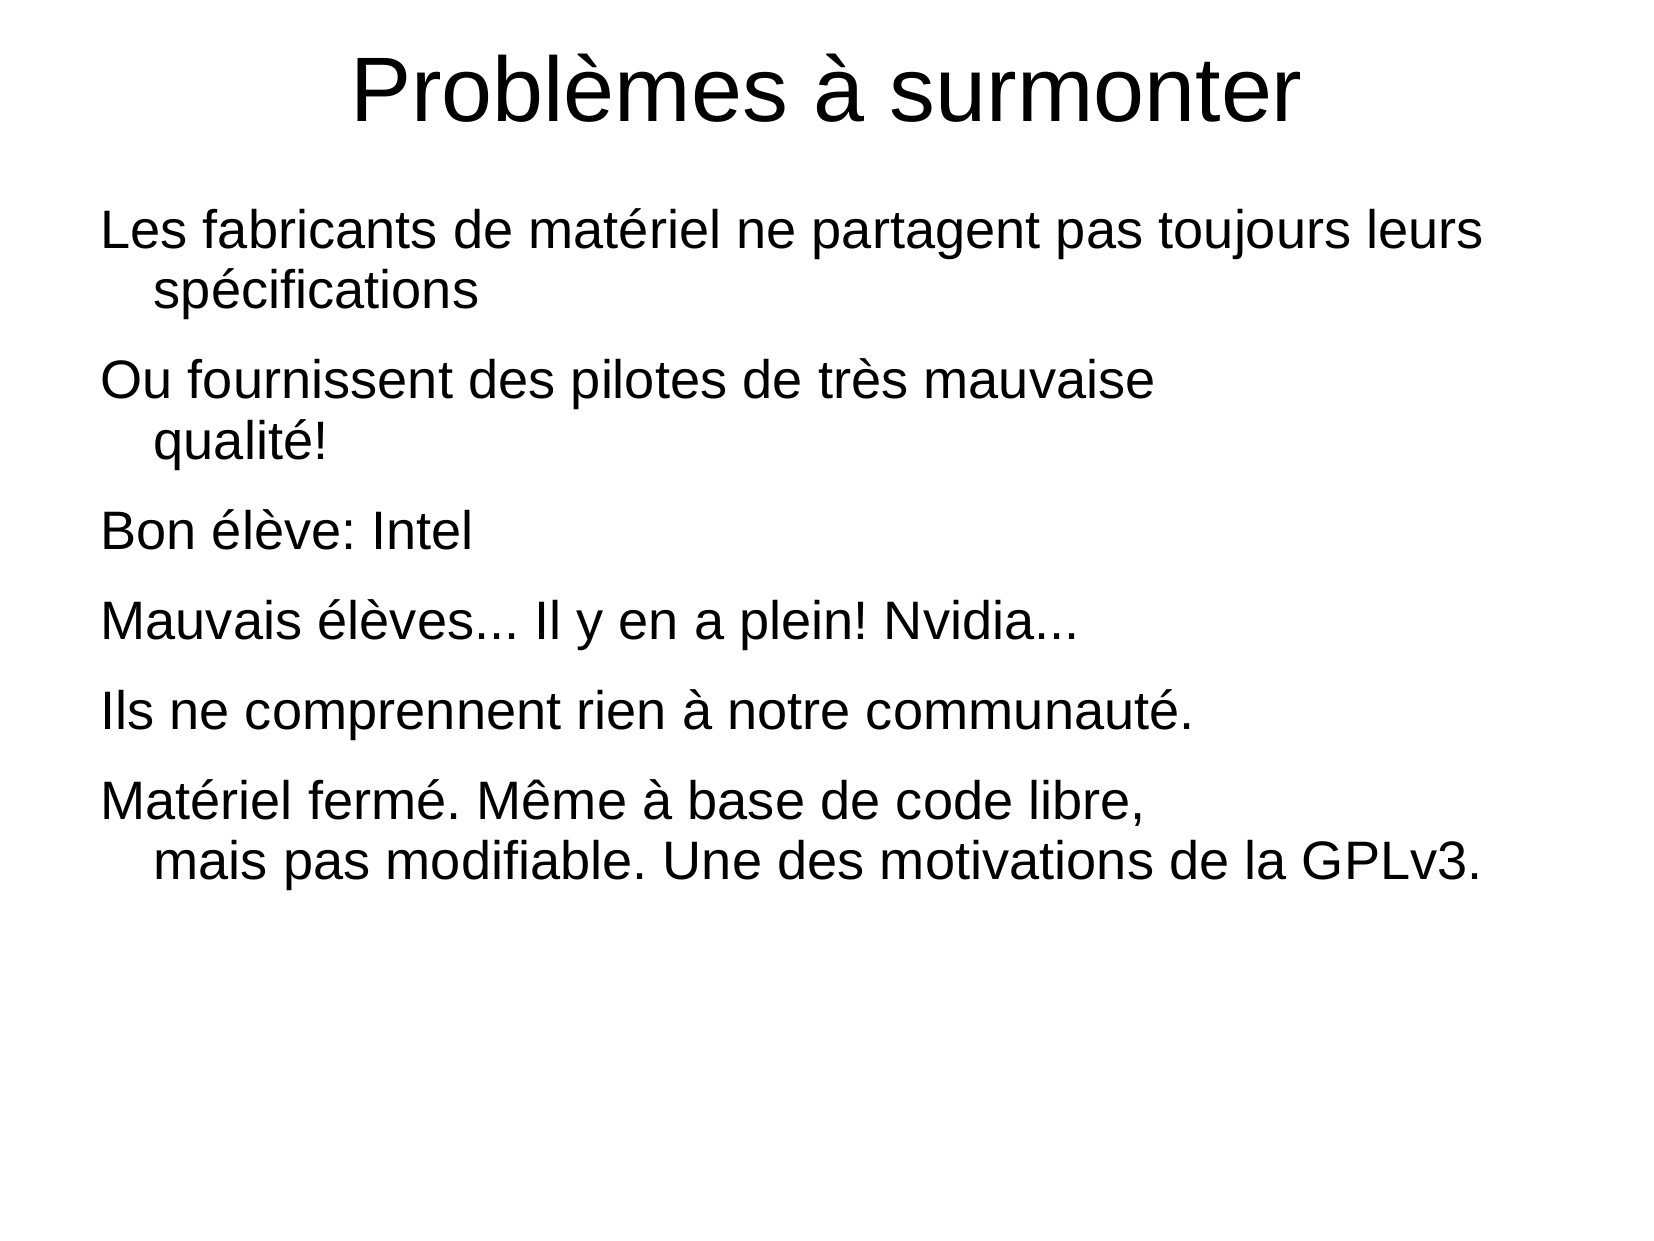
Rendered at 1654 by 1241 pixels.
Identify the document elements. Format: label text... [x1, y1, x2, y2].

list Les fabricants de matériel ne partagent pas toujours leurs spécifications Ou fournissent des pilotes de très mauvaise qualité! Bon élève: Intel Mauvais élèves... Il y en a plein! Nvidia... Ils ne comprennent rien à notre communauté. Matériel fermé. Même à base de code libre, mais pas modifiable. Une des motivations de la GPLv3. [82, 199, 1571, 1018]
title Problèmes à surmonter [82, 32, 1571, 147]
